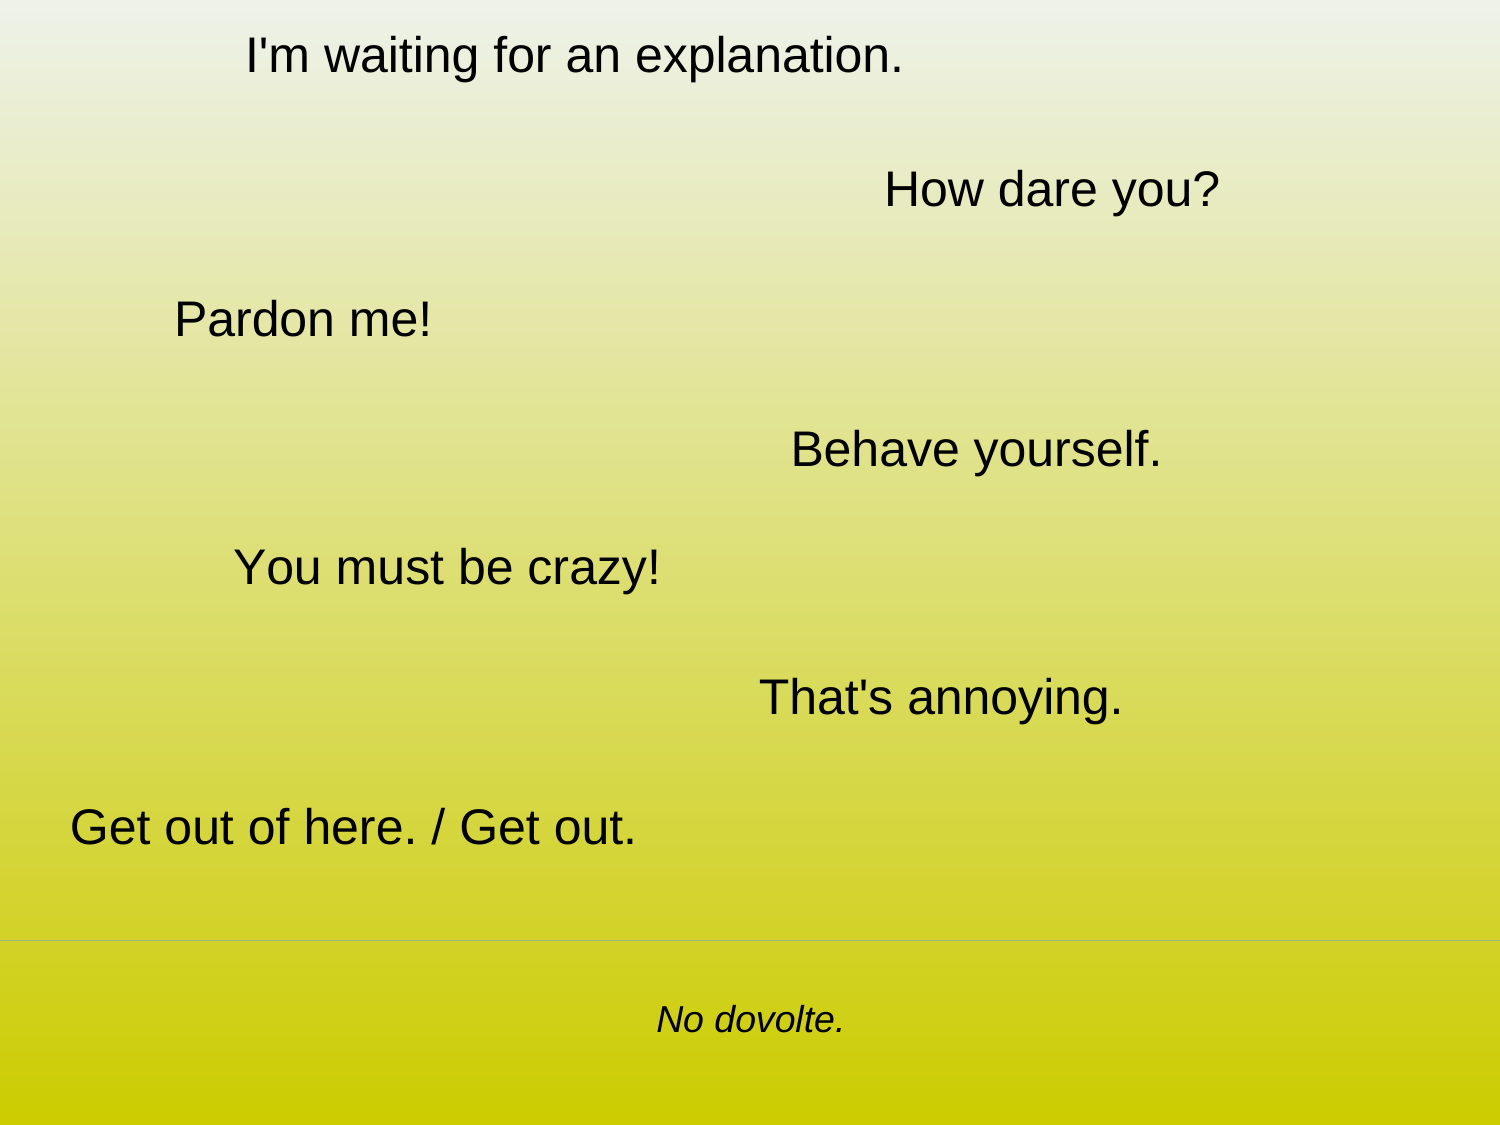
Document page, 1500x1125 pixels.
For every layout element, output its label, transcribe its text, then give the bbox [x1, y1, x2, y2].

text_box Get out of here. / Get out. [55, 786, 654, 863]
text_box That's annoying. [744, 656, 1152, 733]
text_box Behave yourself. [775, 408, 1178, 485]
text_box Pardon me! [159, 278, 786, 355]
text_box You must be crazy! [218, 527, 680, 603]
text_box How dare you? [869, 148, 1236, 225]
text_box No dovolte. [641, 987, 861, 1049]
text_box I'm waiting for an explanation. [230, 14, 928, 90]
